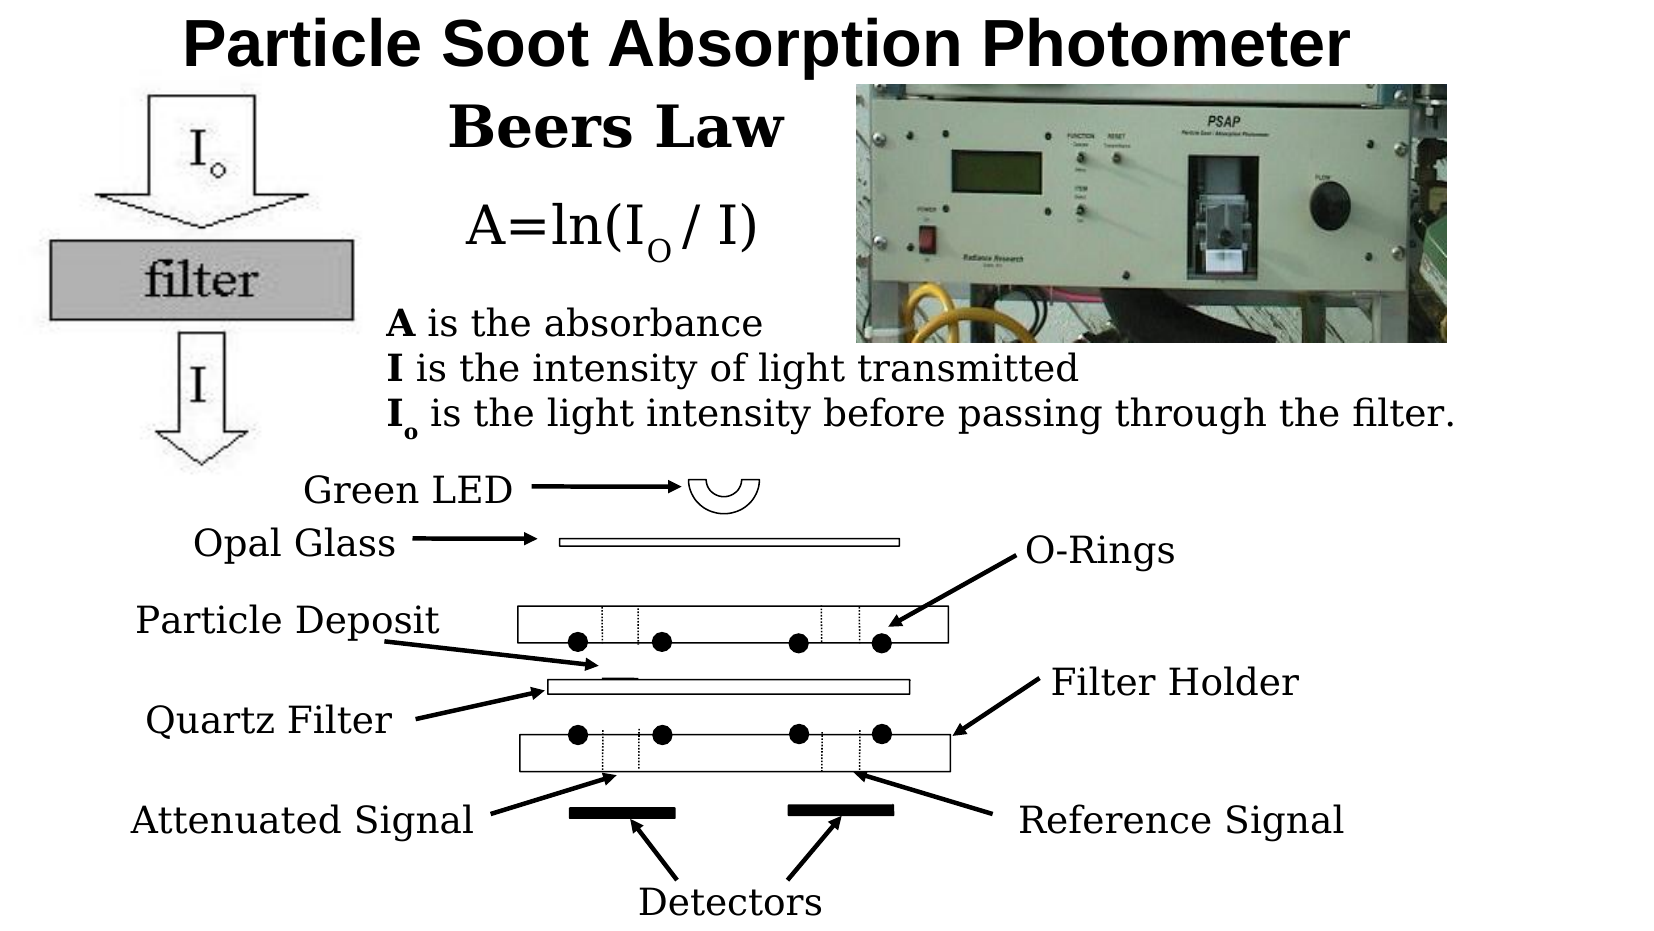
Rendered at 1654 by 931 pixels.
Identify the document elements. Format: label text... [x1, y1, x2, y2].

text_box A is the absorbance I is the intensity of light transmitted Io is the light intensity before passing through the filter. [386, 302, 1458, 444]
text_box [788, 805, 894, 816]
text_box [547, 679, 910, 695]
text_box Beers Law [447, 95, 784, 161]
text_box [688, 479, 760, 514]
text_box [519, 724, 951, 772]
text_box Attenuated Signal [74, 790, 531, 850]
text_box Reference Signal [949, 790, 1414, 850]
text_box [517, 606, 949, 653]
text_box O-Rings [962, 521, 1239, 581]
picture [0, 36, 395, 486]
text_box Particle Deposit [99, 590, 476, 650]
title Particle Soot Absorption Photometer [17, 5, 1518, 83]
text_box [569, 807, 675, 819]
text_box Opal Glass [150, 513, 440, 573]
text_box Quartz Filter [112, 690, 426, 750]
text_box Filter Holder [999, 653, 1351, 713]
picture [856, 84, 1447, 343]
text_box Green LED [256, 461, 561, 521]
text_box [559, 538, 900, 547]
text_box Detectors [599, 872, 862, 931]
text_box A=ln(IO / I)‏ [466, 190, 761, 264]
